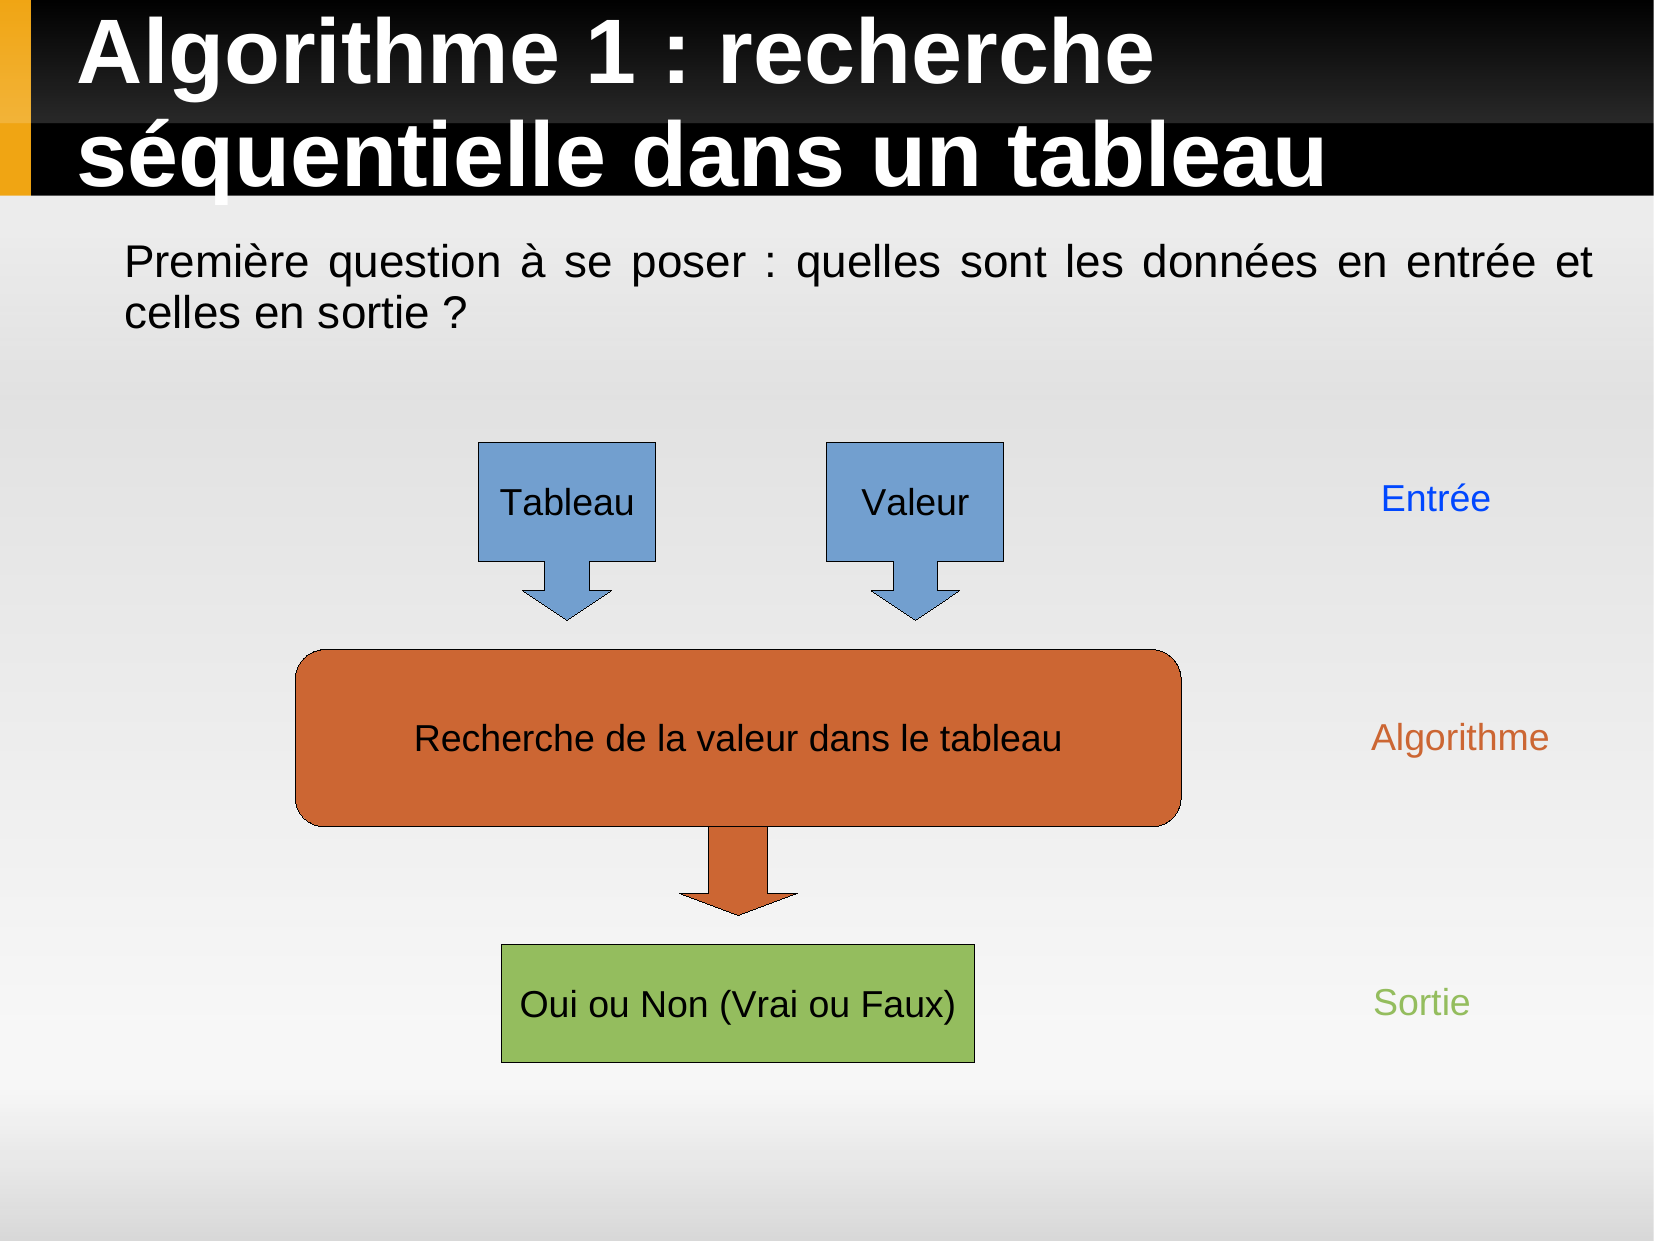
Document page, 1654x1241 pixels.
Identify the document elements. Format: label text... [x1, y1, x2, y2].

picture [0, 0, 1654, 1241]
text_box Sortie [1358, 974, 1486, 1034]
title Algorithme 1 : recherche séquentielle dans un tableau [76, 0, 1565, 208]
text_box Oui ou Non (Vrai ou Faux) [501, 944, 975, 1063]
list Première question à se poser : quelles sont les données en entrée et celles en sortie ? [53, 236, 1595, 495]
text_box Valeur [826, 442, 1004, 621]
text_box Tableau [478, 442, 656, 621]
text_box Entrée [1366, 470, 1506, 528]
text_box Recherche de la valeur dans le tableau [295, 649, 1182, 827]
text_box Algorithme [1356, 708, 1565, 766]
text_box [679, 826, 798, 916]
